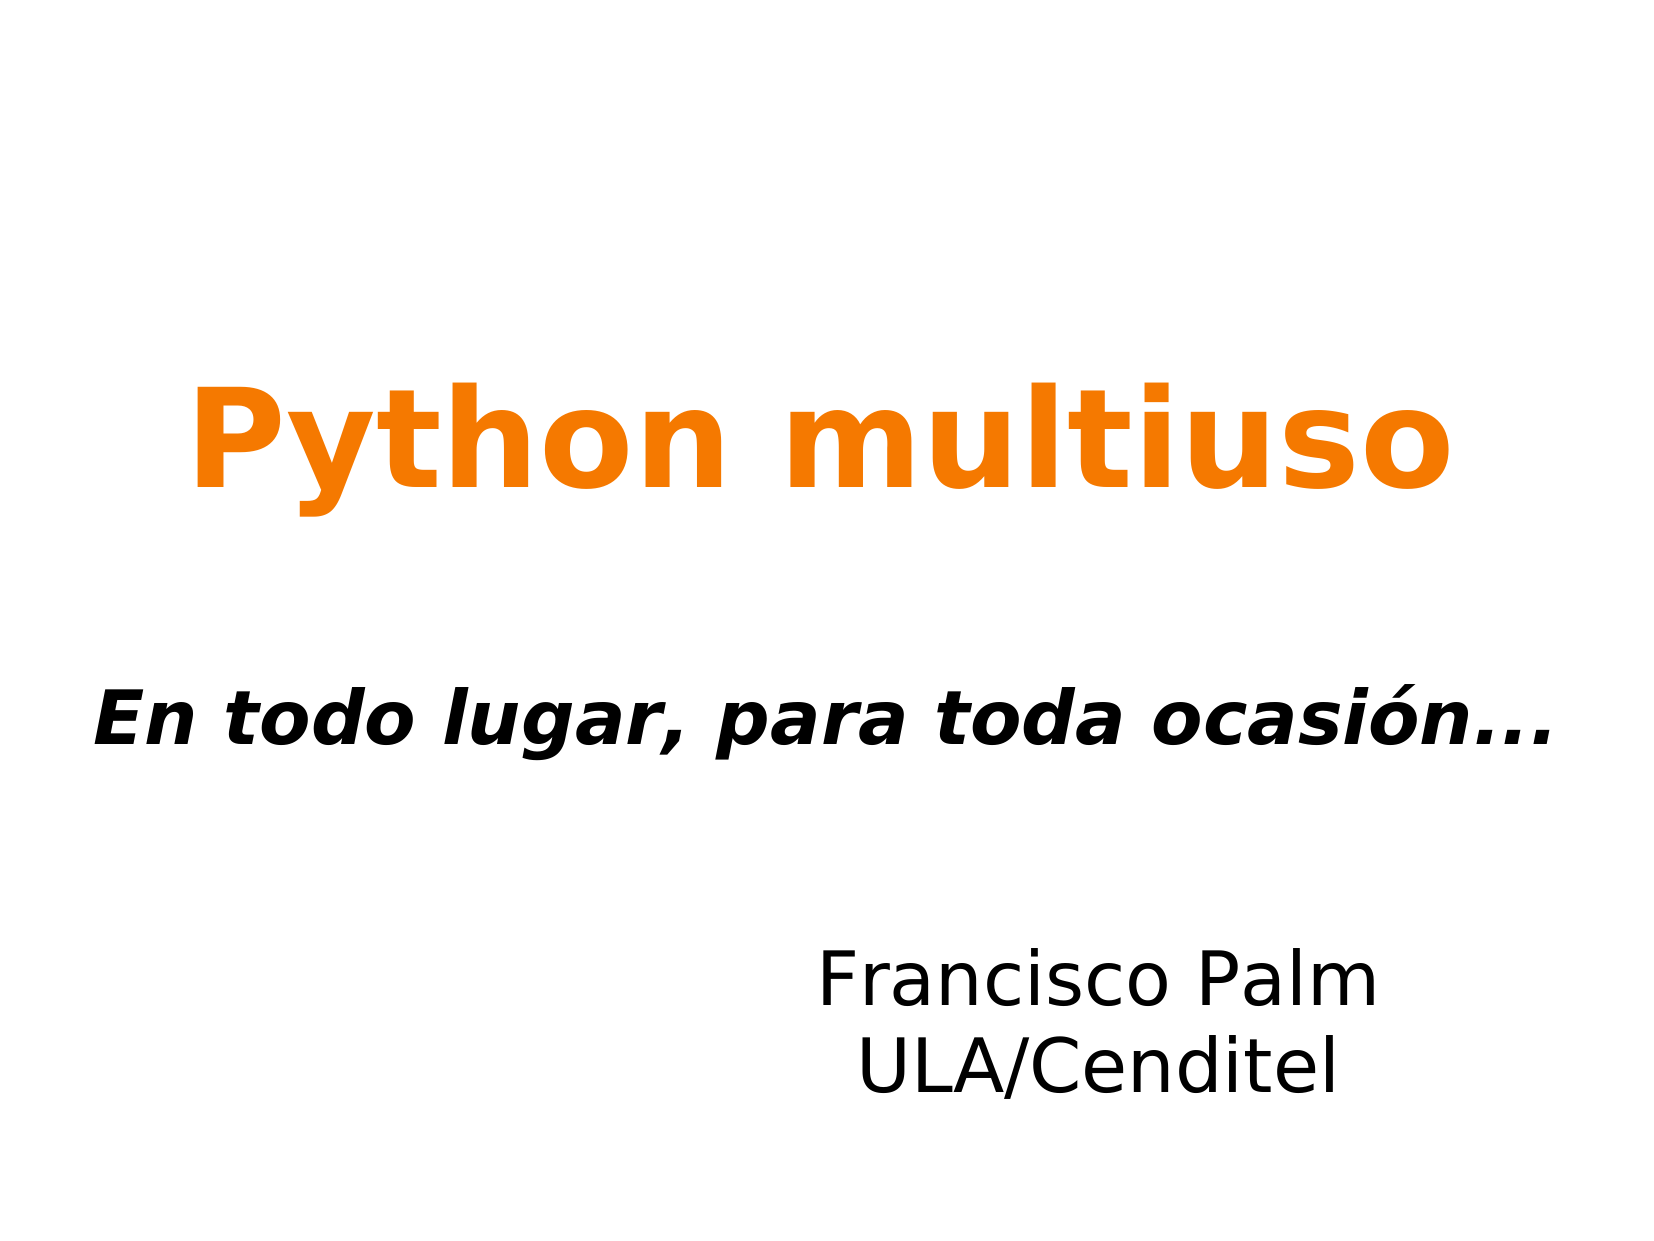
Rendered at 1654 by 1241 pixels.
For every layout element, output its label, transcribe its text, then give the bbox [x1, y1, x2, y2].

text_box Francisco Palm ULA/Cenditel [620, 924, 1577, 1123]
subtitle En todo lugar, para toda ocasión... [82, 620, 1571, 818]
title Python multiuso [76, 336, 1565, 544]
